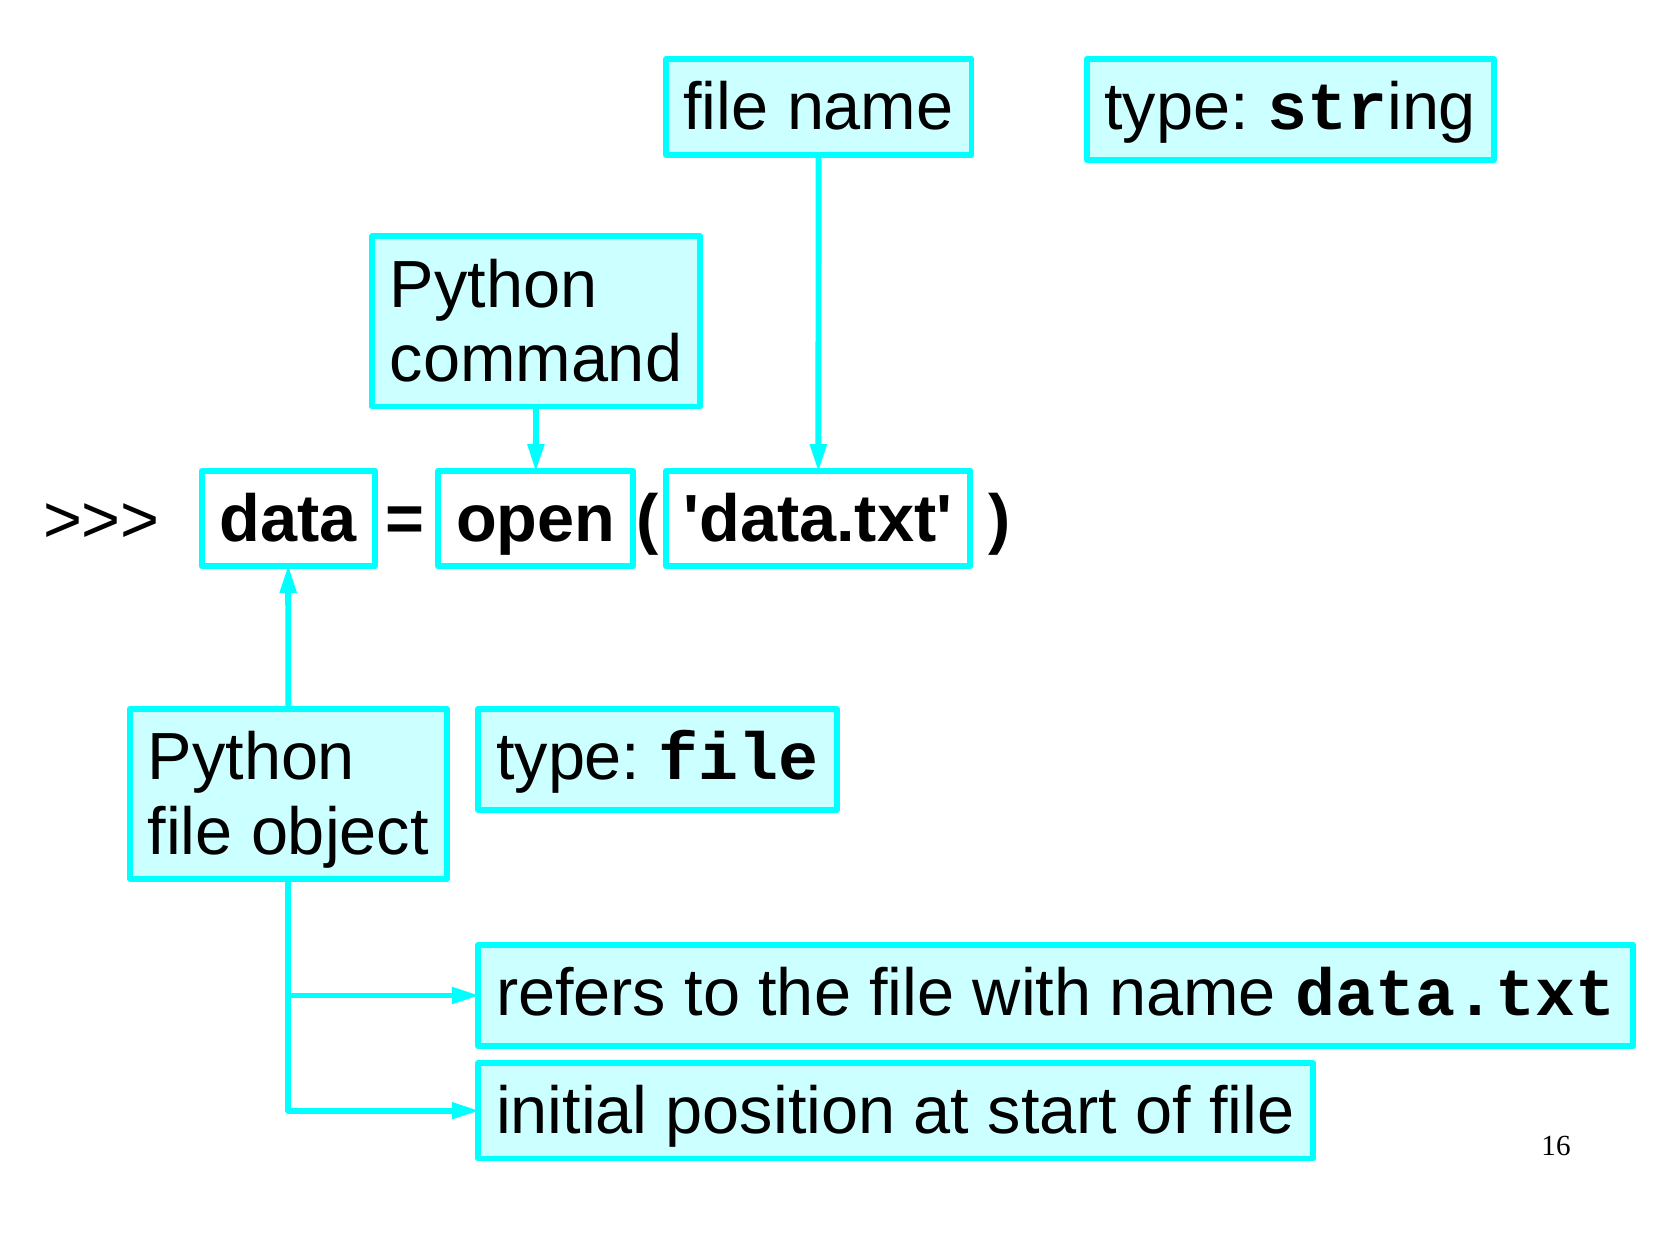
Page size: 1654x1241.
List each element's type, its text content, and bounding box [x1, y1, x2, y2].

text_box data [201, 470, 367, 567]
text_box >>> [25, 471, 179, 568]
text_box ( [618, 470, 677, 567]
text_box open [438, 470, 618, 567]
text_box file name [665, 59, 972, 155]
text_box 'data.txt' [677, 470, 970, 567]
text_box Python file object [129, 708, 447, 879]
text_box ) [970, 470, 1029, 567]
text_box = [367, 470, 435, 567]
text_box type: file [478, 708, 837, 810]
text_box Python command [372, 236, 701, 407]
text_box type: string [1086, 59, 1494, 161]
text_box initial position at start of file [478, 1062, 1314, 1159]
text_box refers to the file with name data.txt [478, 944, 1634, 1047]
